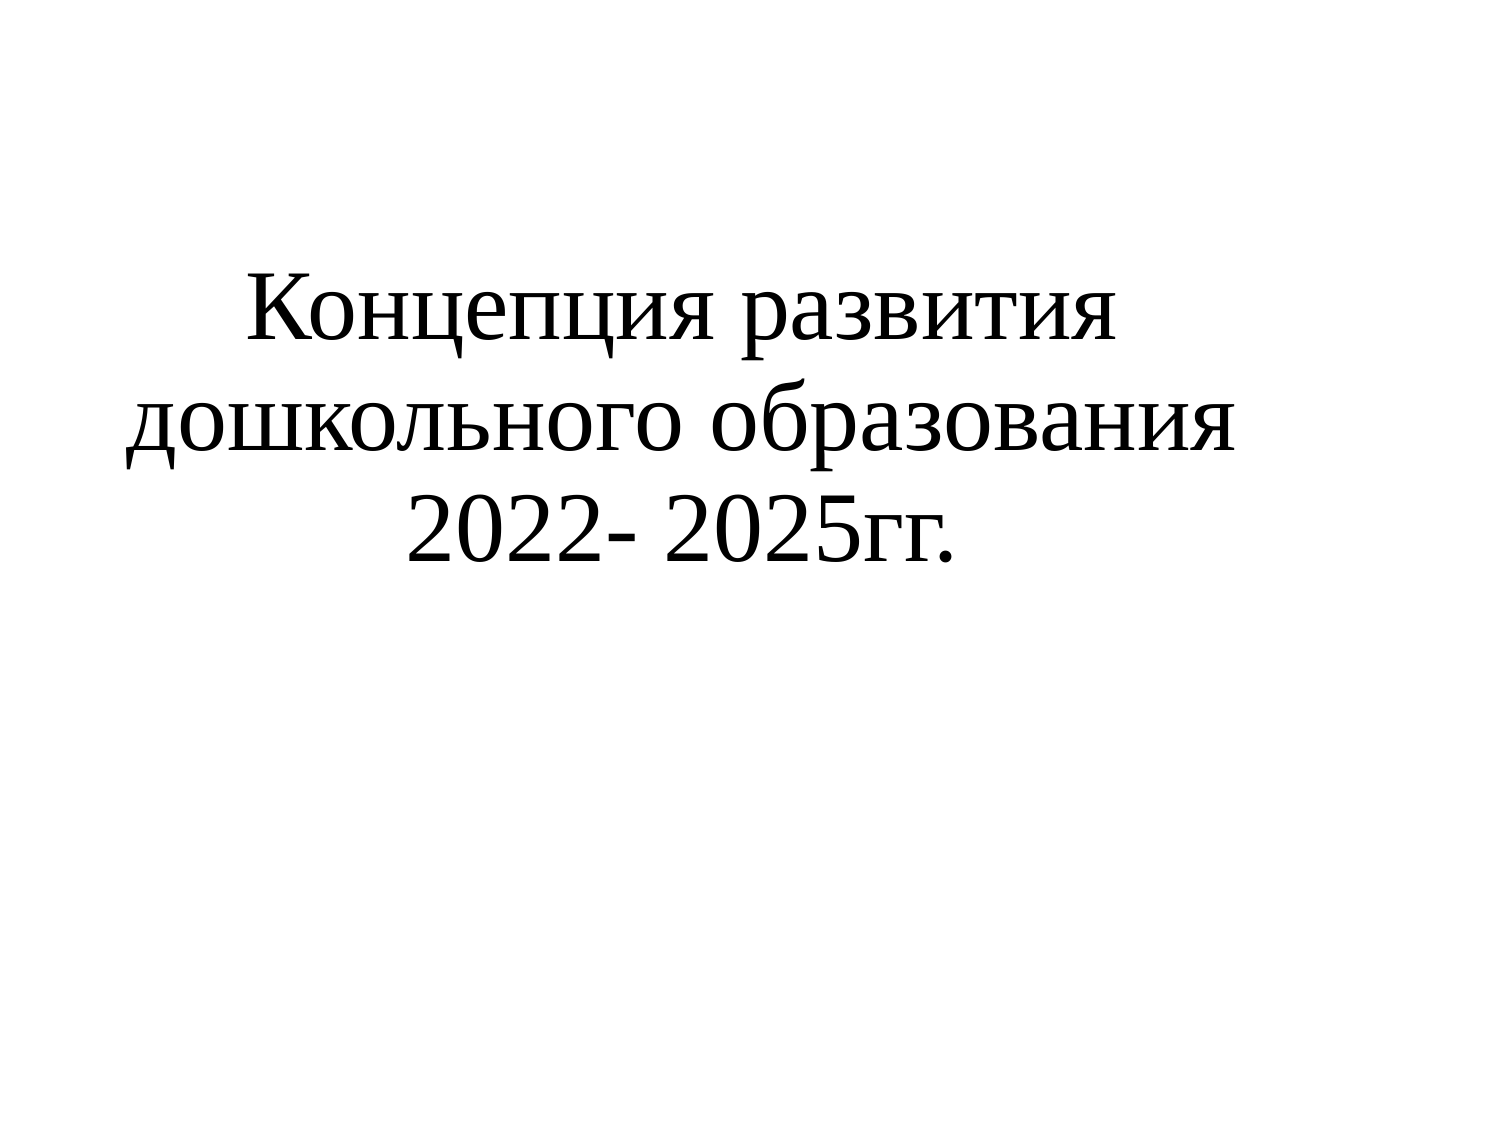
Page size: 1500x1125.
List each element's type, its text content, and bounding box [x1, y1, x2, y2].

text_box Концепция развития дошкольного образования 2022- 2025гг. [112, 243, 1329, 744]
